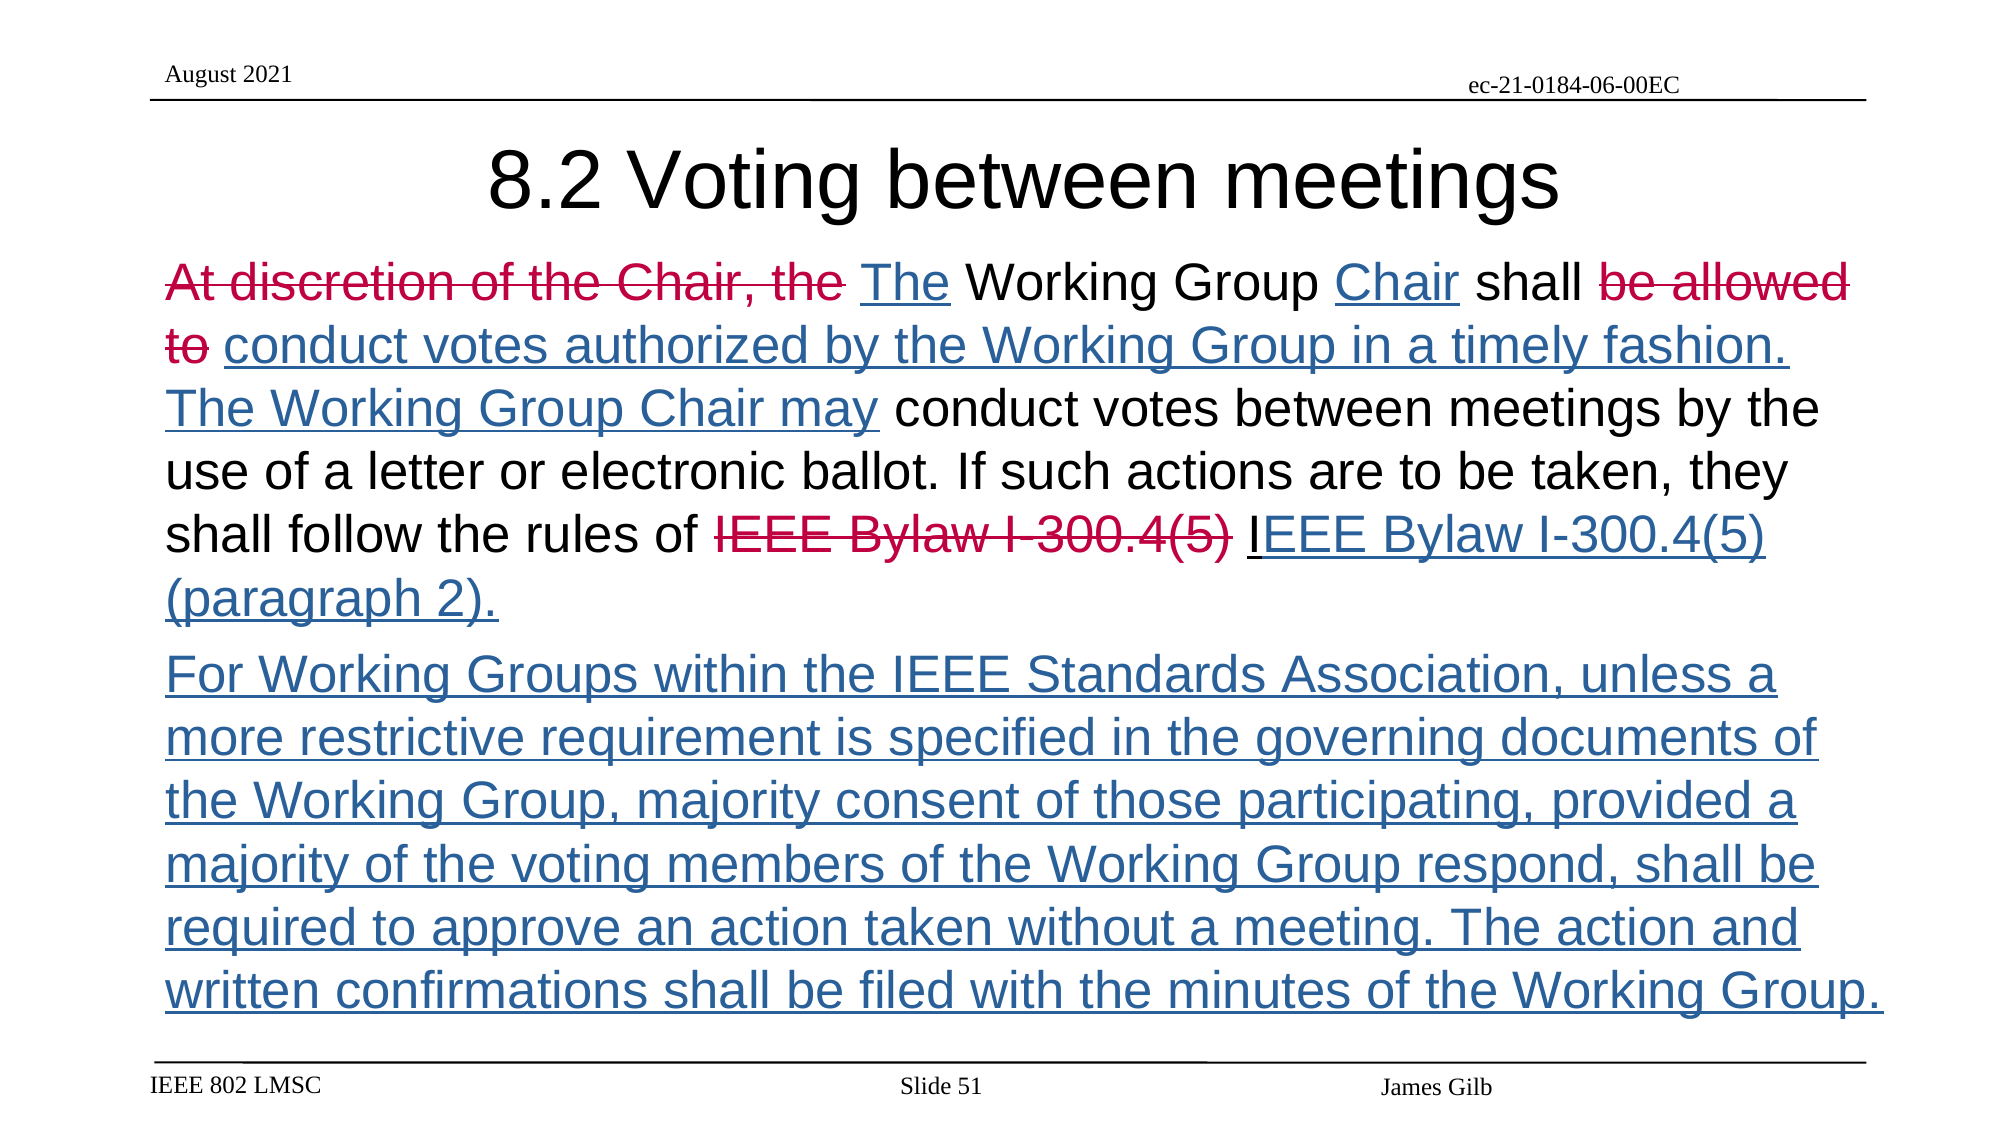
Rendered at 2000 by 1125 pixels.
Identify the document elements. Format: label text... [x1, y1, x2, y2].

text_box Slide [799, 1069, 1083, 1108]
list At discretion of the Chair, the The Working Group Chair shall be allowed to conduct votes authorized by the Working Group in a timely fashion. The Working Group Chair may conduct votes between meetings by the use of a letter or electronic ballot. If such actions are to be taken, they shall follow the rules of IEEE Bylaw I-300.4(5) IEEE Bylaw I-300.4(5) (paragraph 2). For Working Groups within the IEEE Standards Association, unless a more restrictive requirement is specified in the governing documents of the Working Group, majority consent of those participating, provided a majority of the voting members of the Working Group respond, shall be required to approve an action taken without a meeting. The action and written confirmations shall be filed with the minutes of the Working Group. [150, 239, 1900, 1051]
title 8.2 Voting between meetings [149, 112, 1900, 238]
